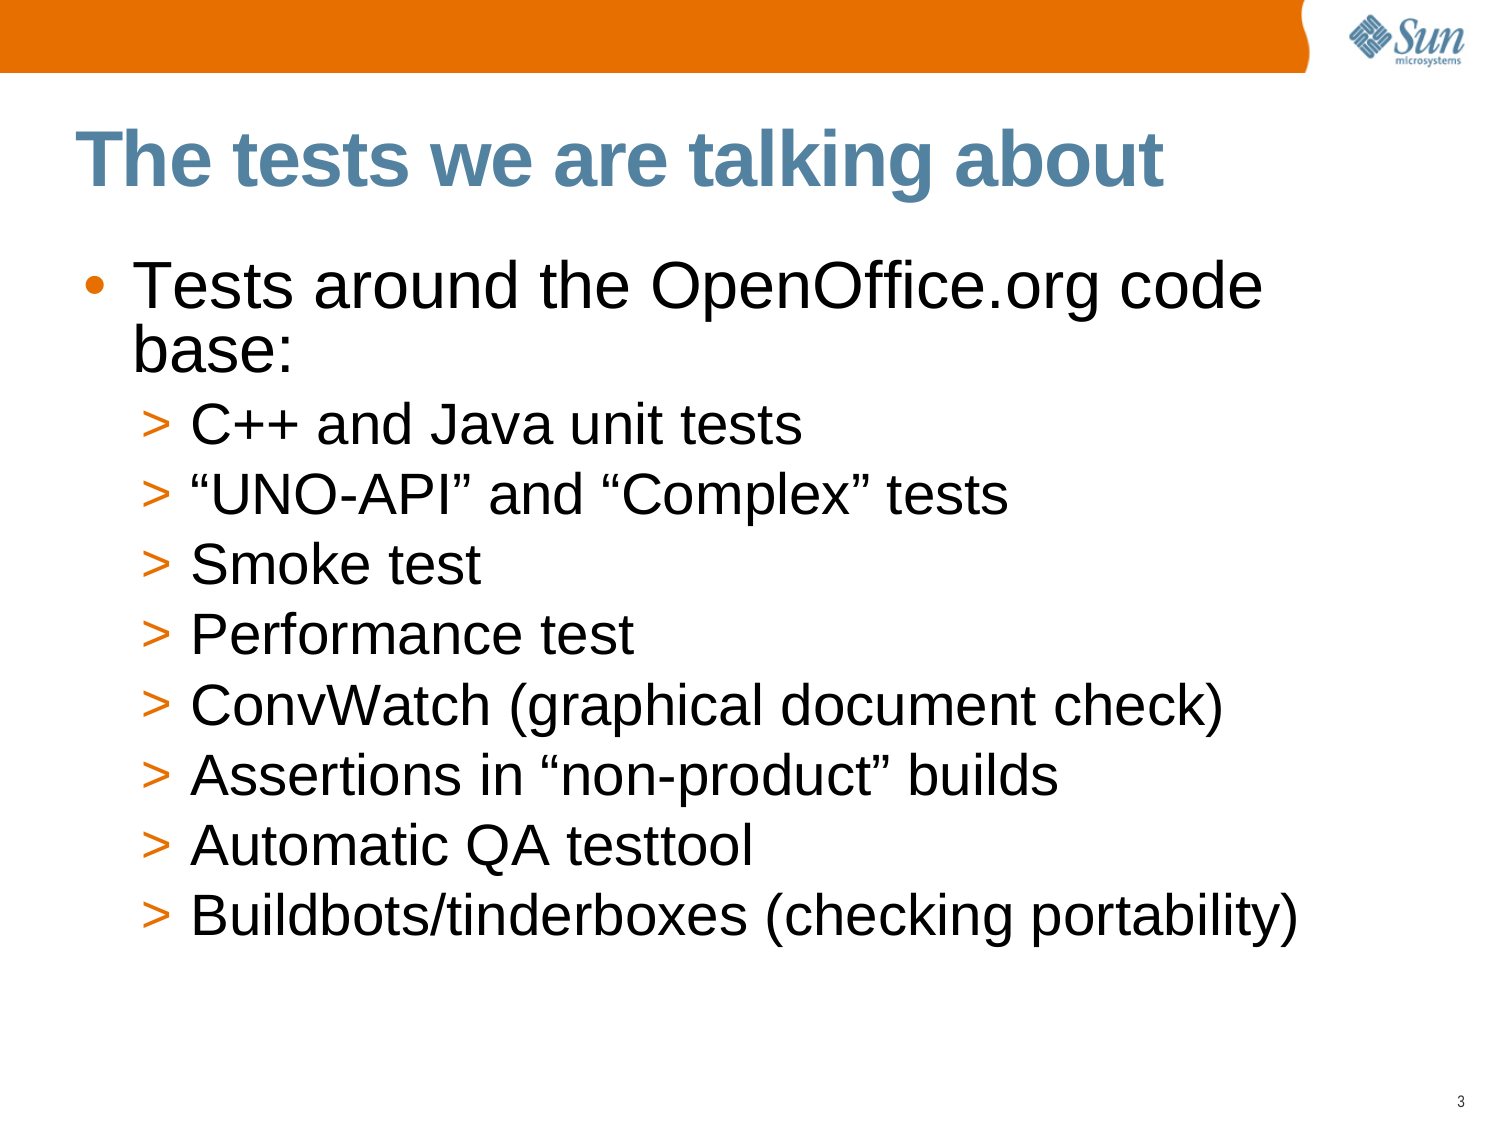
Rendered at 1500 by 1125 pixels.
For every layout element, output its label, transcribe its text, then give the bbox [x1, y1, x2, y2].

picture [0, 0, 1500, 73]
list Tests around the OpenOffice.org code base: C++ and Java unit tests “UNO-API” and “Complex” tests Smoke test Performance test ConvWatch (graphical document check) Assertions in “non-product” builds Automatic QA testtool Buildbots/tinderboxes (checking portability) [64, 258, 1447, 1062]
title The tests we are talking about [75, 123, 1437, 227]
